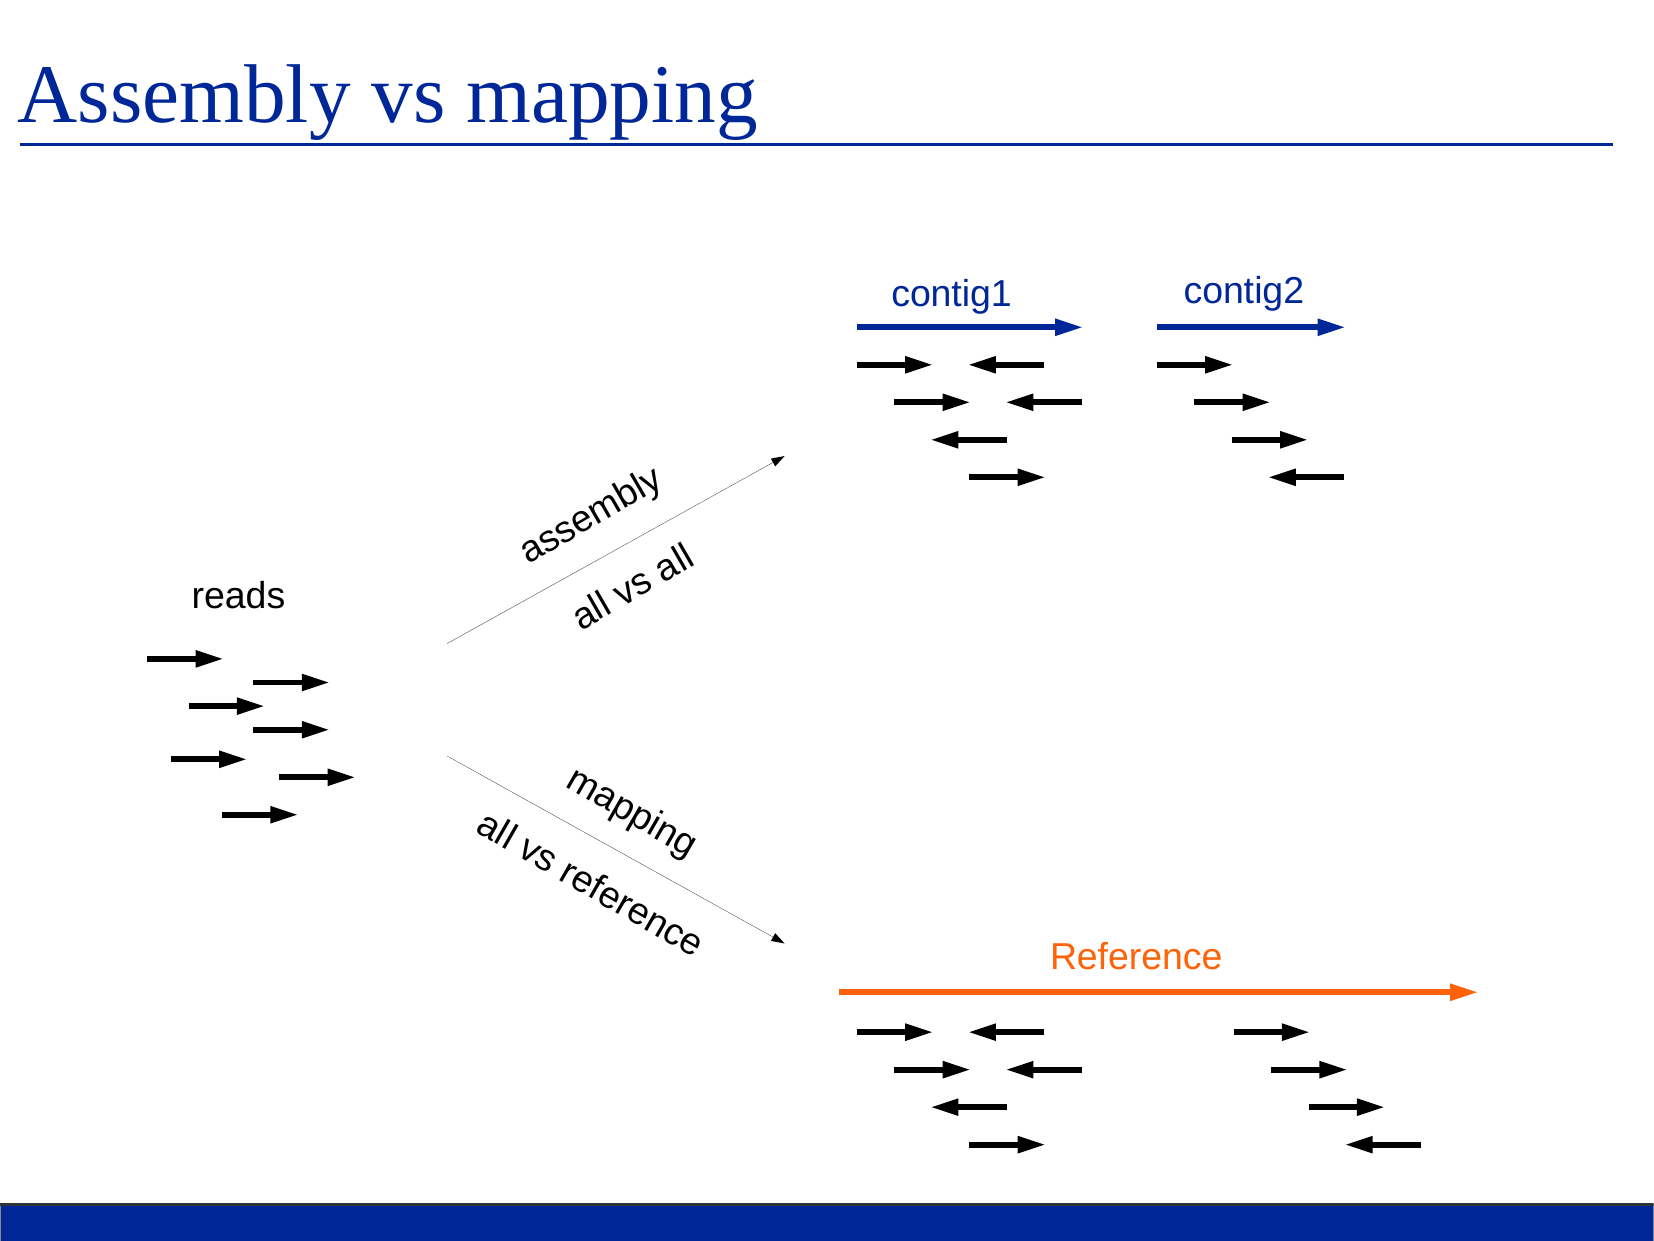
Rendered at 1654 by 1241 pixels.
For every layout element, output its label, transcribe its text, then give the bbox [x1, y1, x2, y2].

title Assembly vs mapping [17, 0, 1589, 198]
text_box contig2 [1165, 259, 1322, 323]
text_box reads [174, 564, 304, 628]
text_box contig1 [873, 262, 1030, 326]
text_box Reference [1032, 925, 1241, 988]
text_box mapping all vs reference [450, 711, 775, 984]
text_box assembly all vs all [490, 438, 732, 663]
